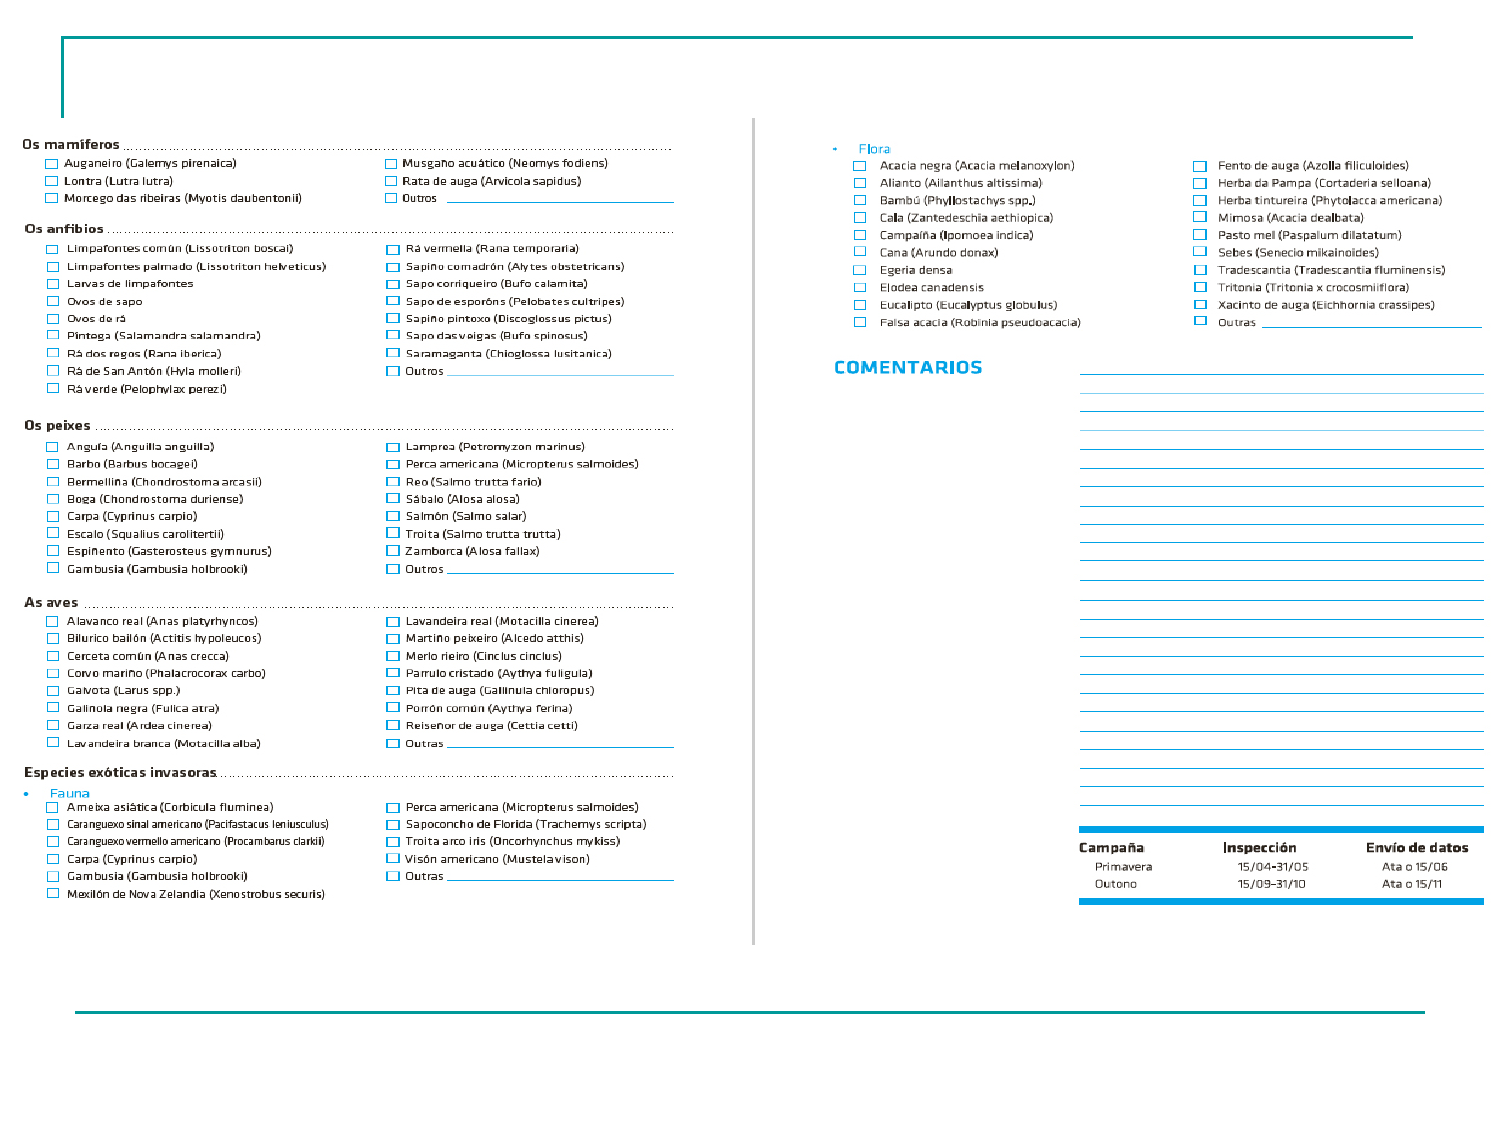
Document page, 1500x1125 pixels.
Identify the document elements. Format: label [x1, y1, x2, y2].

picture [4, 118, 1500, 945]
